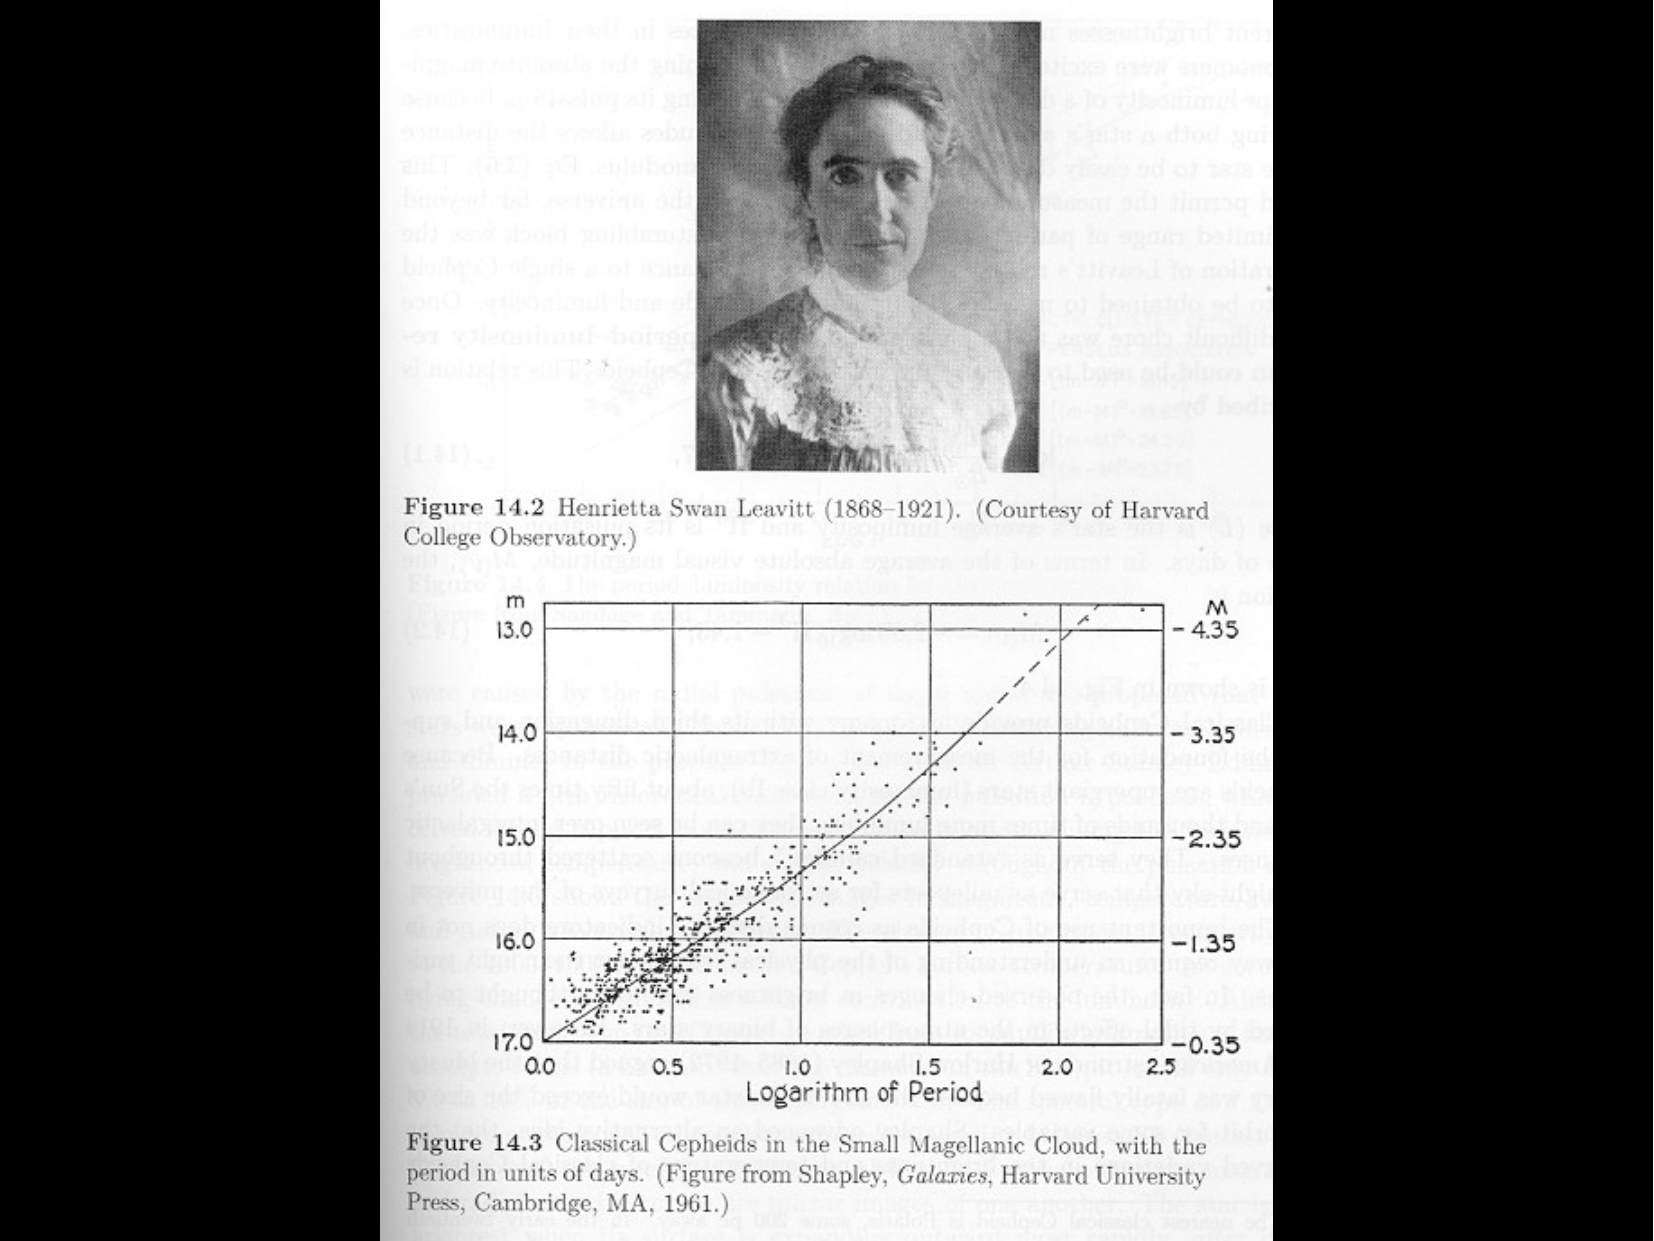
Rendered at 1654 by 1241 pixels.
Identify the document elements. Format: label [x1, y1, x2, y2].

picture [380, 0, 1273, 1241]
